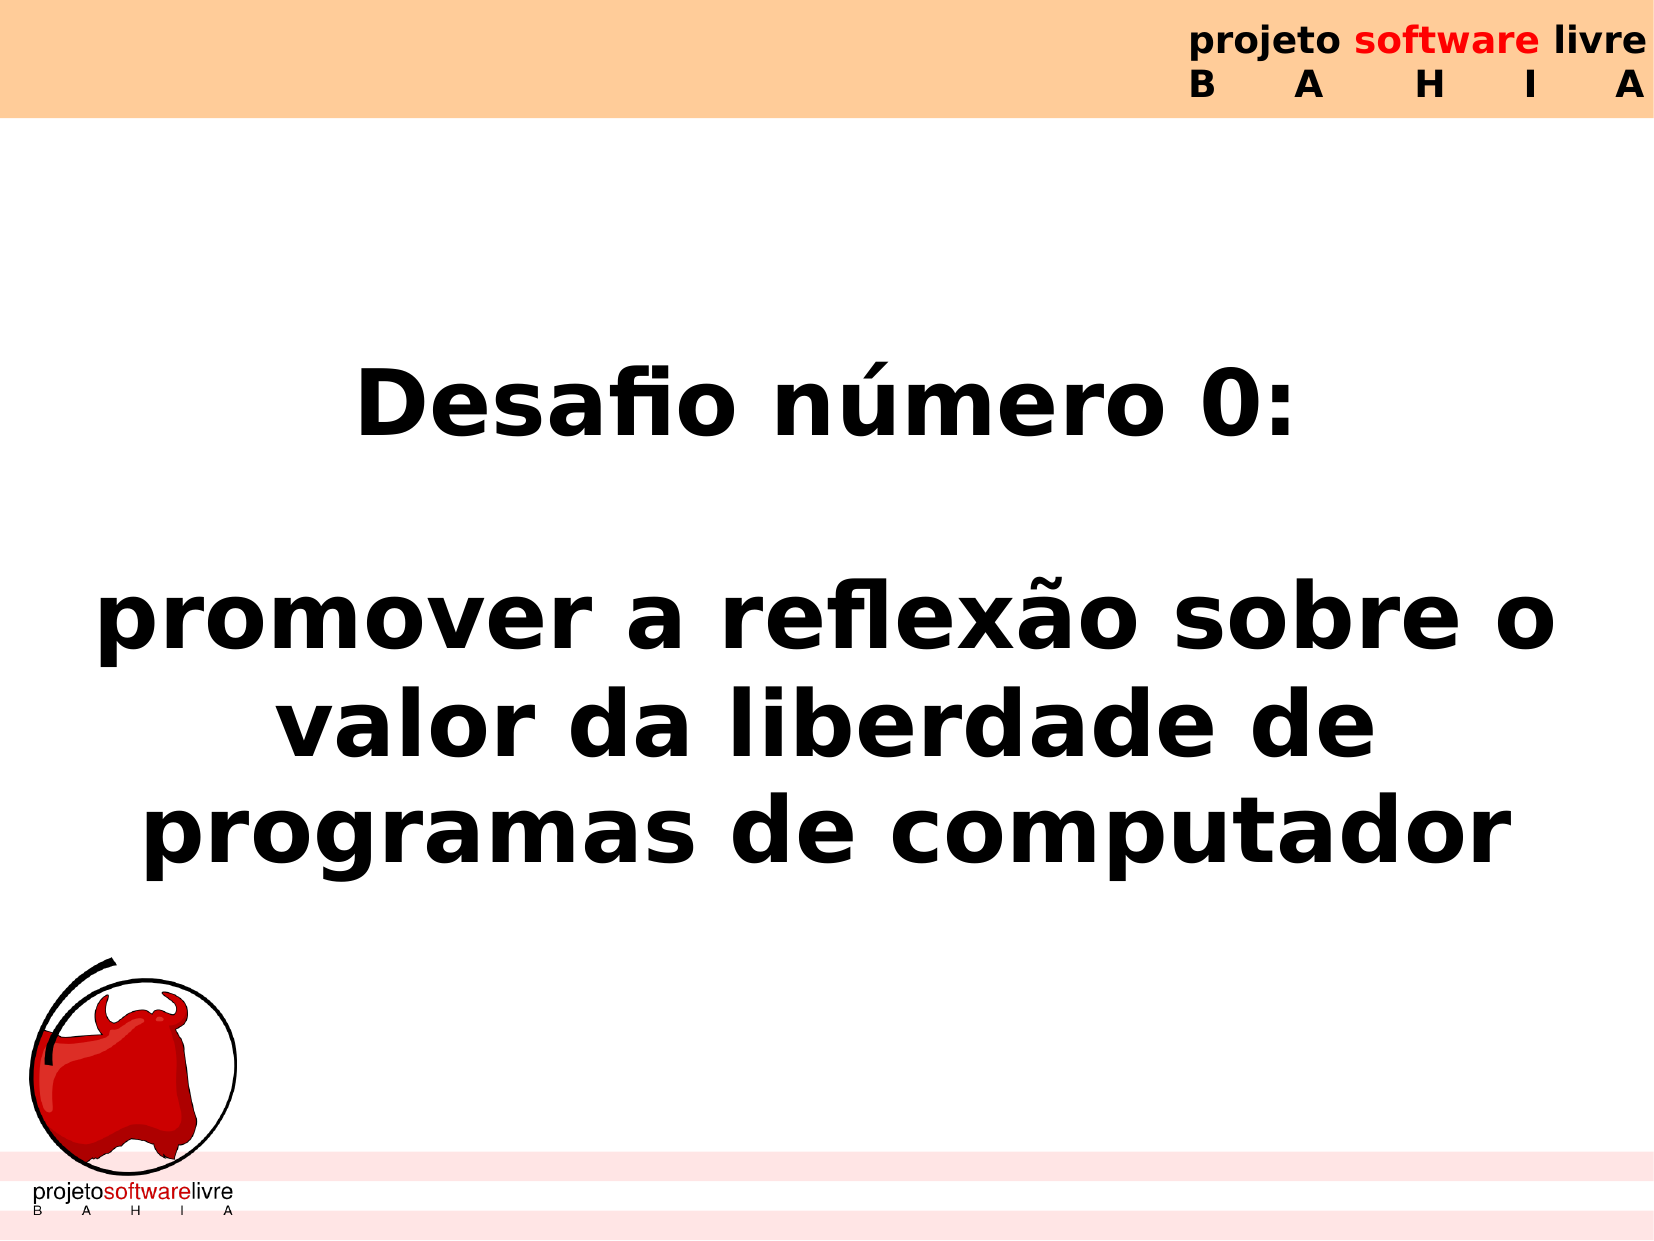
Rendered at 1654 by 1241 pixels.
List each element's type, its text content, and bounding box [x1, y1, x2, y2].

picture [29, 957, 237, 1215]
title Desafio número 0: promover a reflexão sobre o valor da liberdade de programas de computador [82, 349, 1571, 885]
